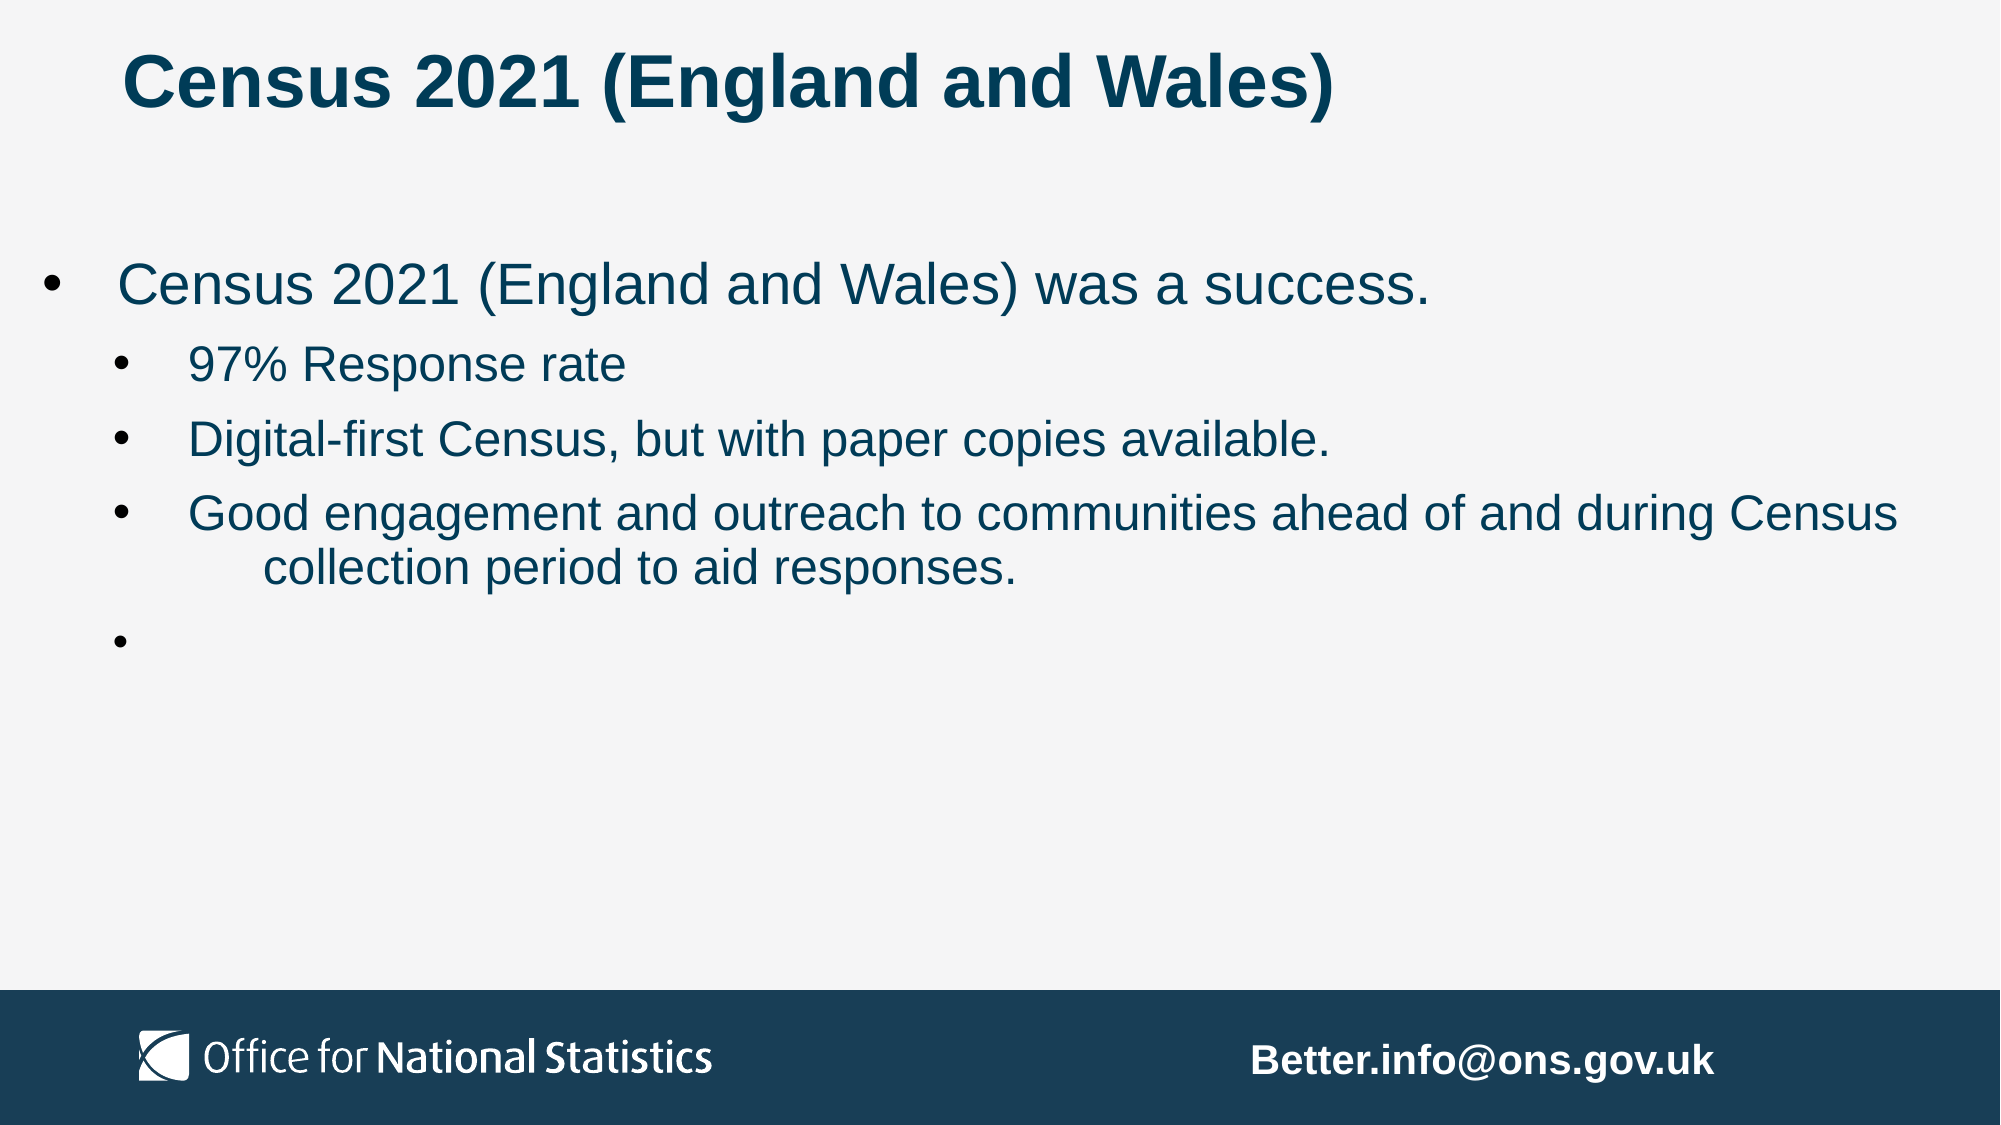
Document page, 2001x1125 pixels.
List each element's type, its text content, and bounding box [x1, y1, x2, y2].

title Census 2021 (England and Wales) [122, 39, 1848, 126]
text_box Better.info@ons.gov.uk [1235, 1025, 1866, 1086]
list Census 2021 (England and Wales) was a success. 97% Response rate Digital-first Census, but with paper copies available. Good engagement and outreach to communities ahead of and during Census collection period to aid responses. [42, 171, 2000, 663]
